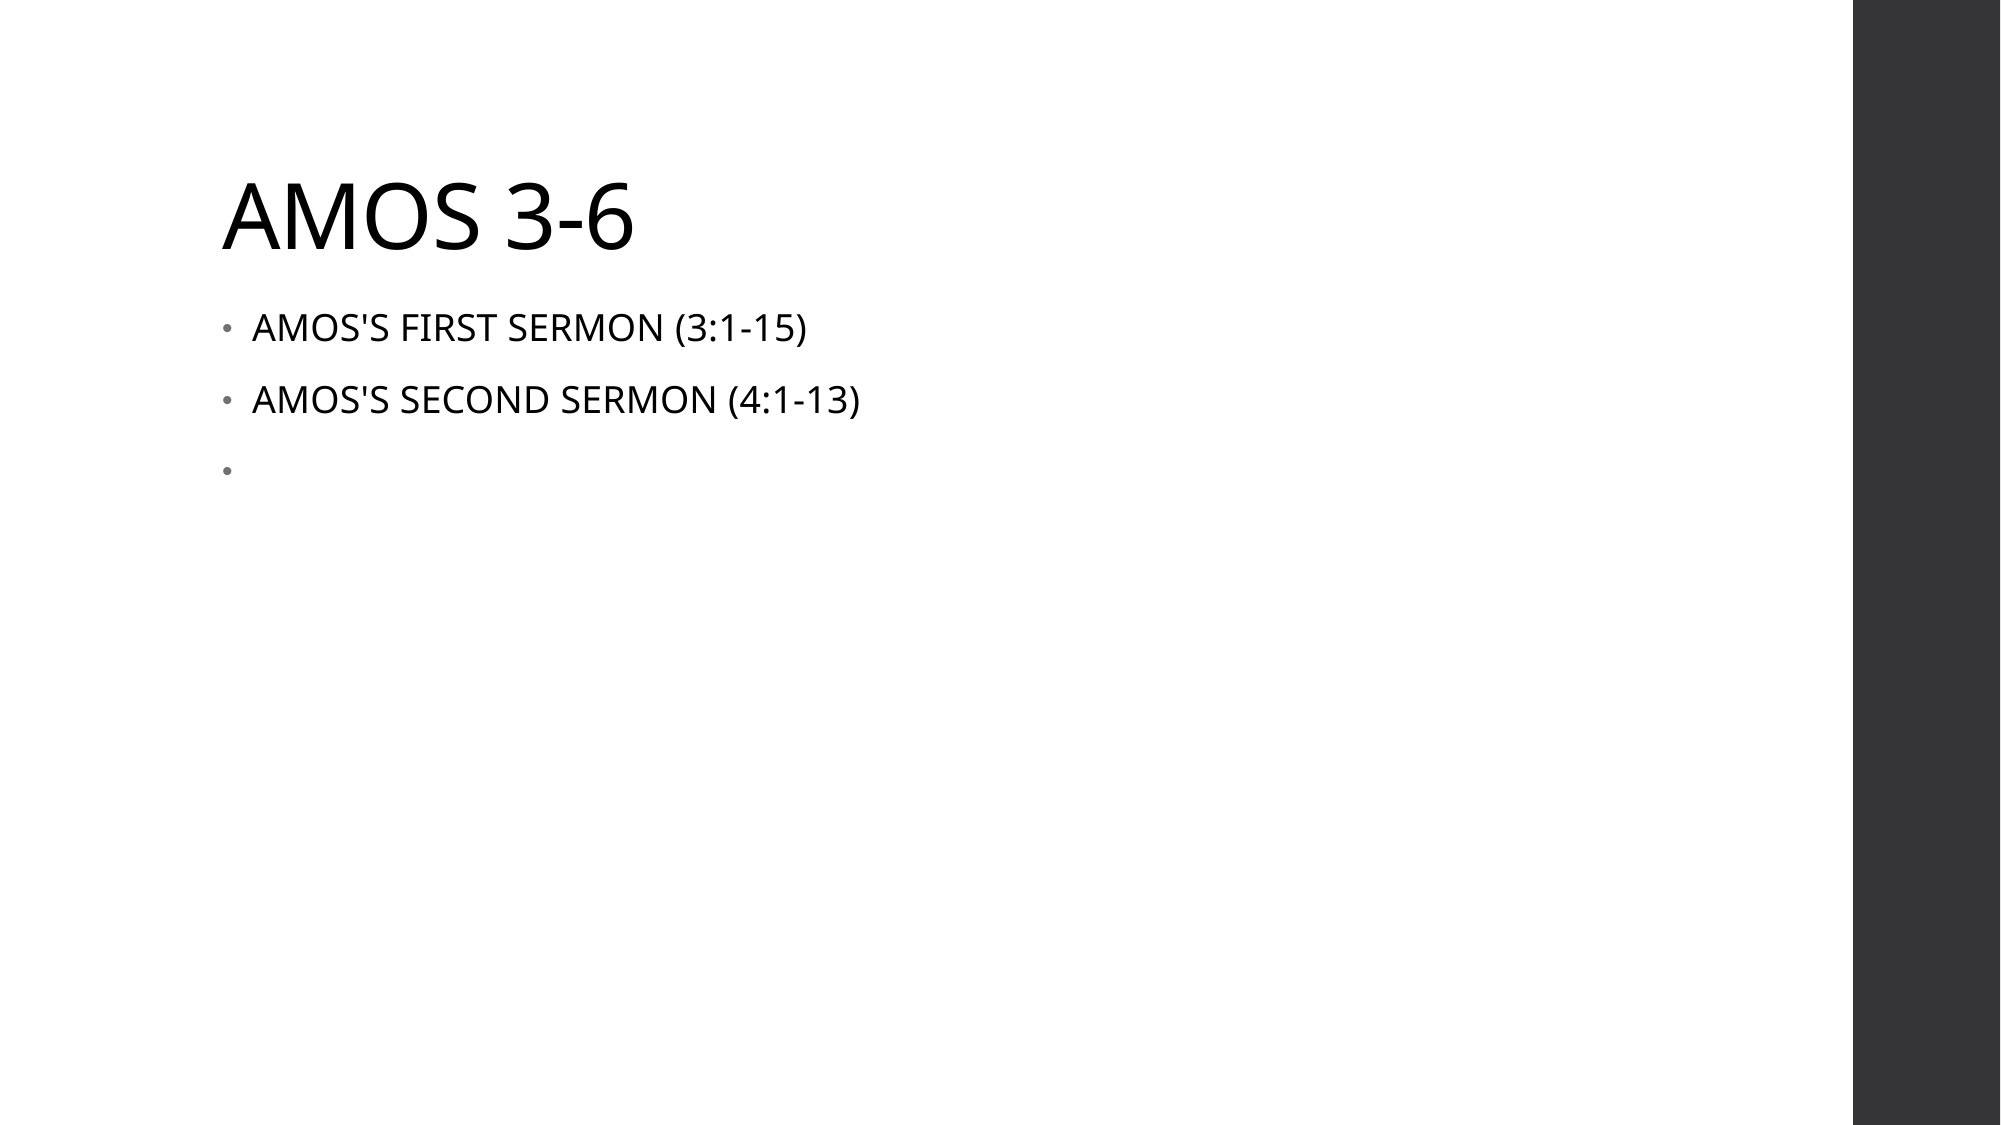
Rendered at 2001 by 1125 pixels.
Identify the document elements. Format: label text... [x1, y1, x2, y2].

title AMOS 3-6 [206, 60, 1797, 278]
list AMOS'S FIRST SERMON (3:1-15) AMOS'S SECOND SERMON (4:1-13) [206, 299, 1617, 1014]
